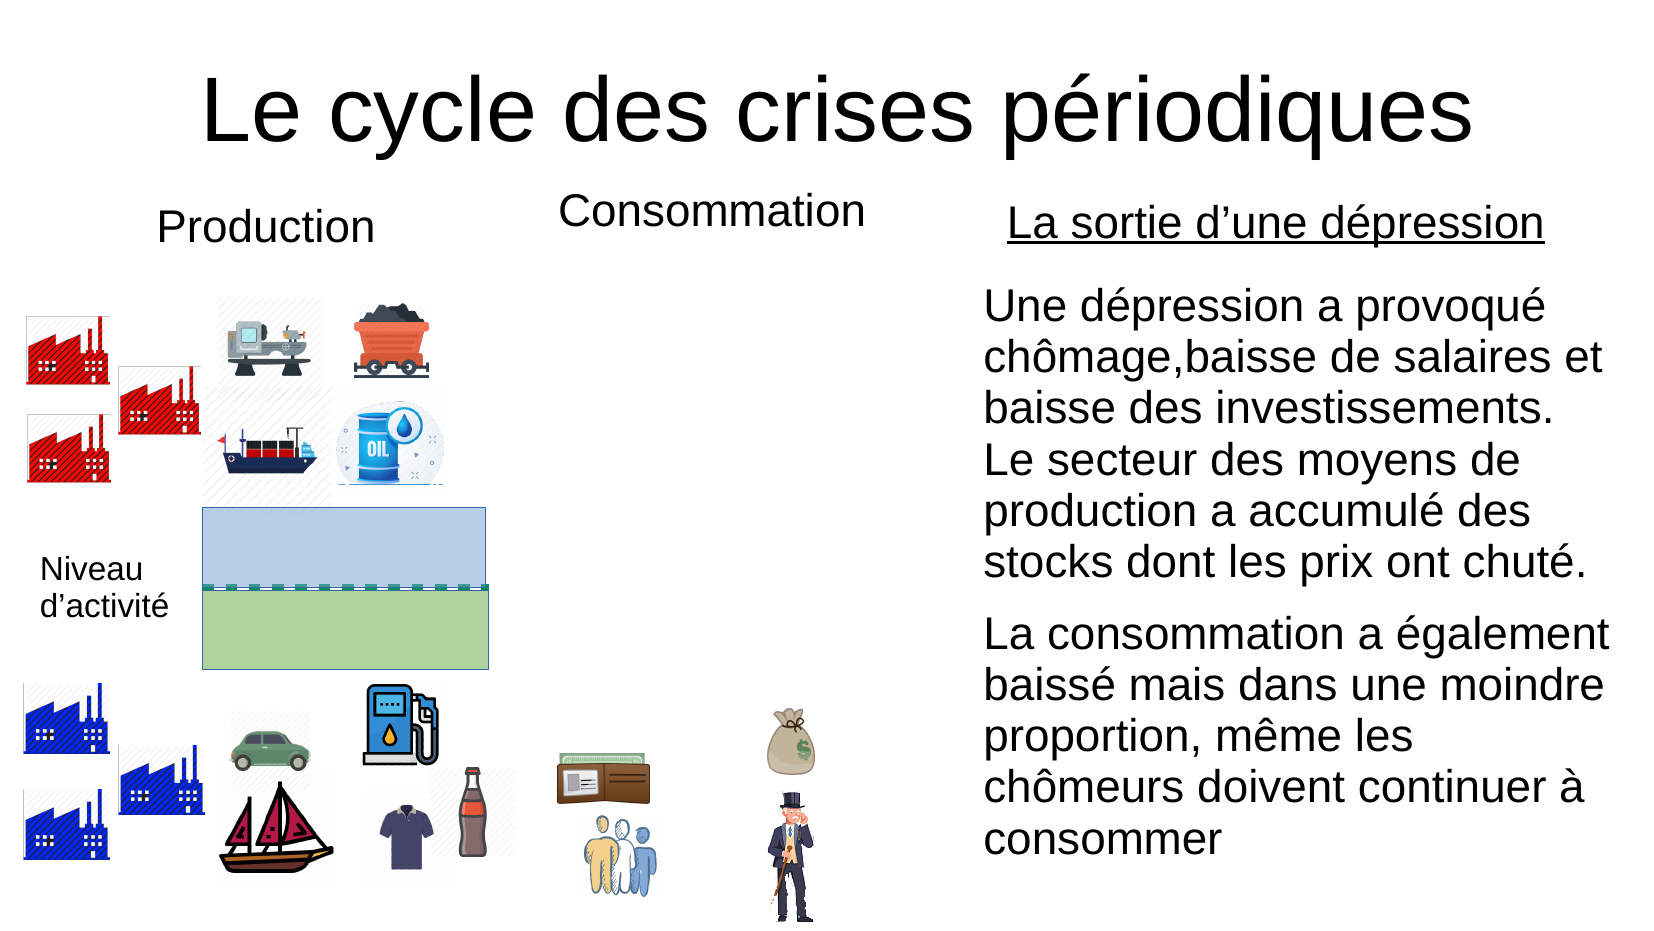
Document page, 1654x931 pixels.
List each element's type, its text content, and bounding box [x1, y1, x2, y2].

picture [767, 791, 814, 922]
picture [27, 414, 111, 483]
picture [215, 710, 337, 886]
picture [578, 814, 662, 899]
picture [118, 295, 447, 517]
picture [26, 316, 110, 386]
picture [118, 744, 205, 815]
text_box [202, 507, 486, 588]
text_box Production [141, 193, 402, 260]
title Le cycle des crises périodiques [47, 7, 1630, 213]
picture [23, 682, 110, 754]
picture [767, 708, 815, 775]
text_box Consommation [543, 177, 886, 295]
text_box La sortie d’une dépression [992, 189, 1642, 272]
text_box Niveau d’activité [25, 543, 202, 643]
text_box La consommation a également baissé mais dans une moindre proportion, même les chômeurs doivent continuer à consommer [968, 600, 1630, 875]
picture [354, 303, 429, 378]
picture [23, 788, 110, 860]
text_box [202, 590, 489, 670]
picture [357, 681, 517, 886]
picture [557, 753, 650, 804]
text_box Une dépression a provoqué chômage,baisse de salaires et baisse des investissements. Le secteur des moyens de production a accumulé des stocks dont les prix ont chuté. [968, 272, 1630, 600]
